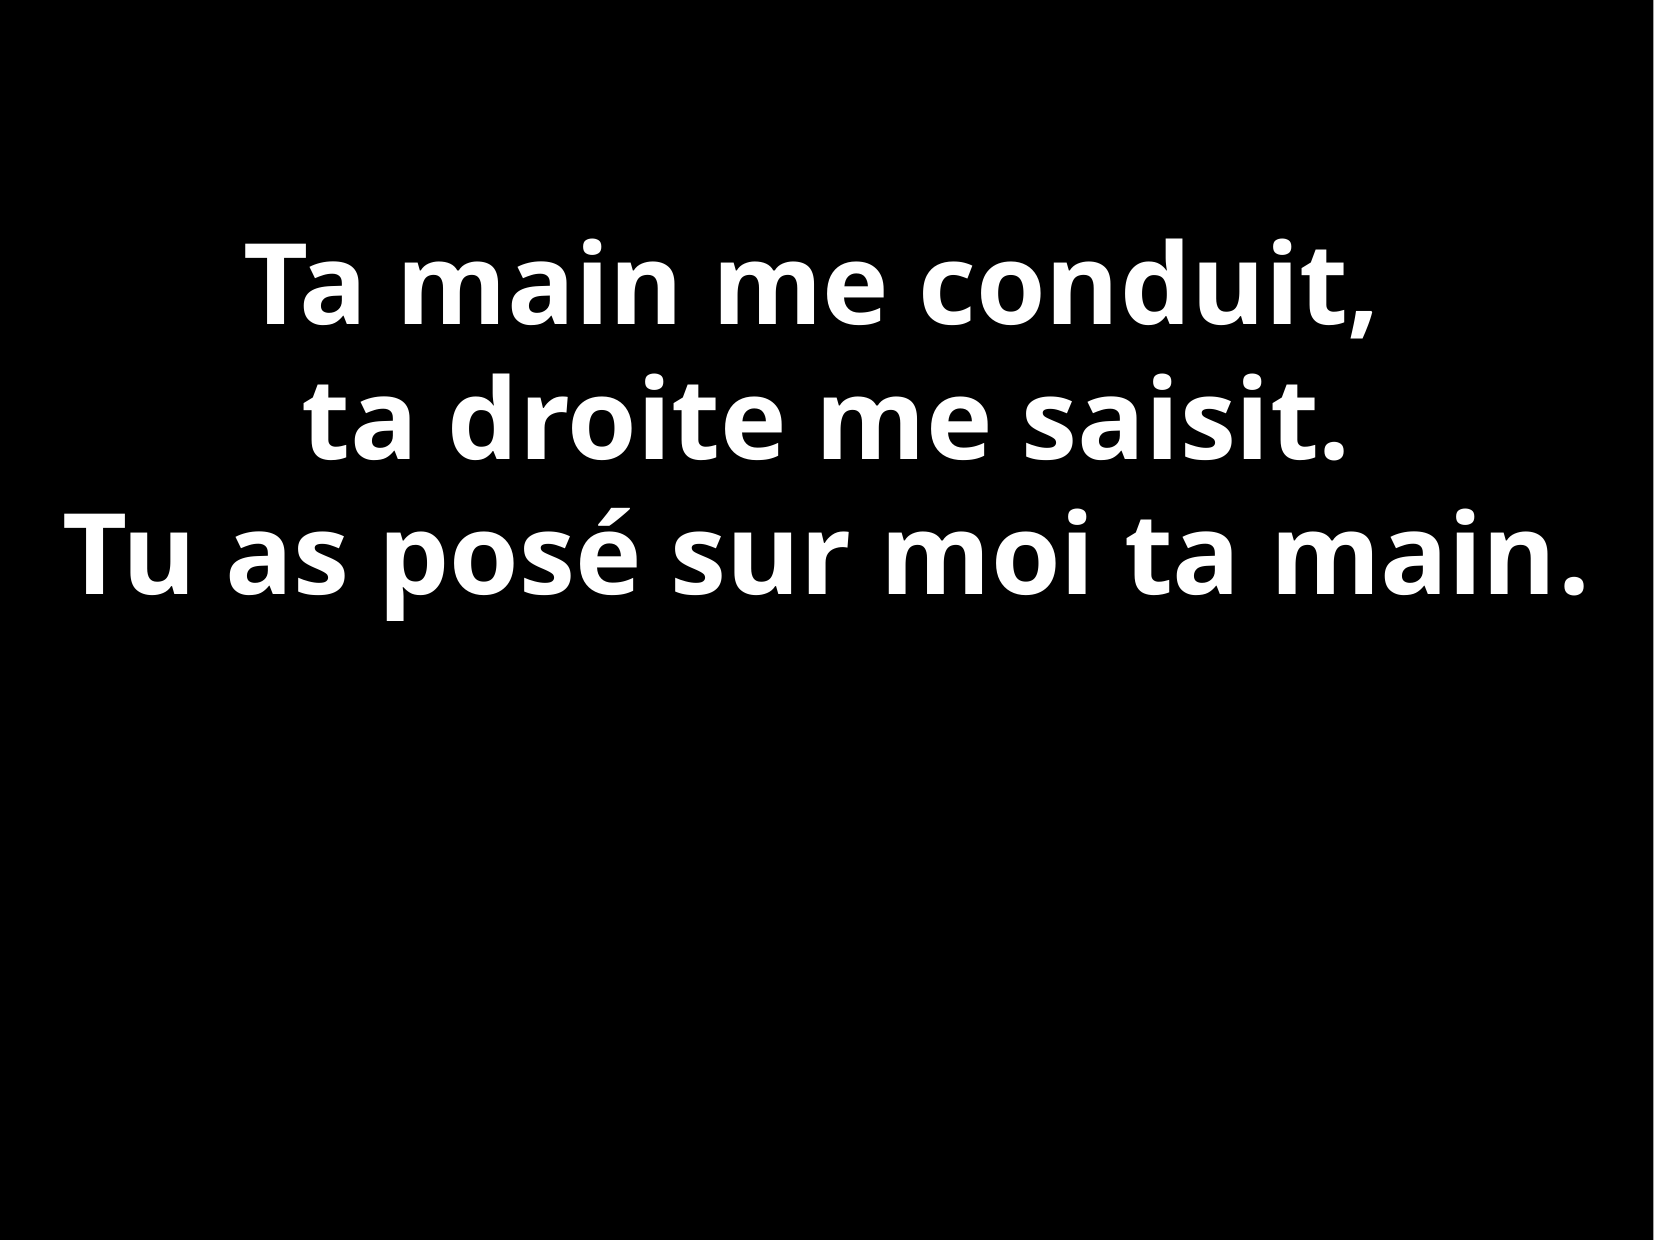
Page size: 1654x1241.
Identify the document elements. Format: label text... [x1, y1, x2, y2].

text_box Ta main me conduit, ta droite me saisit. Tu as posé sur moi ta main. [0, 12, 1654, 651]
